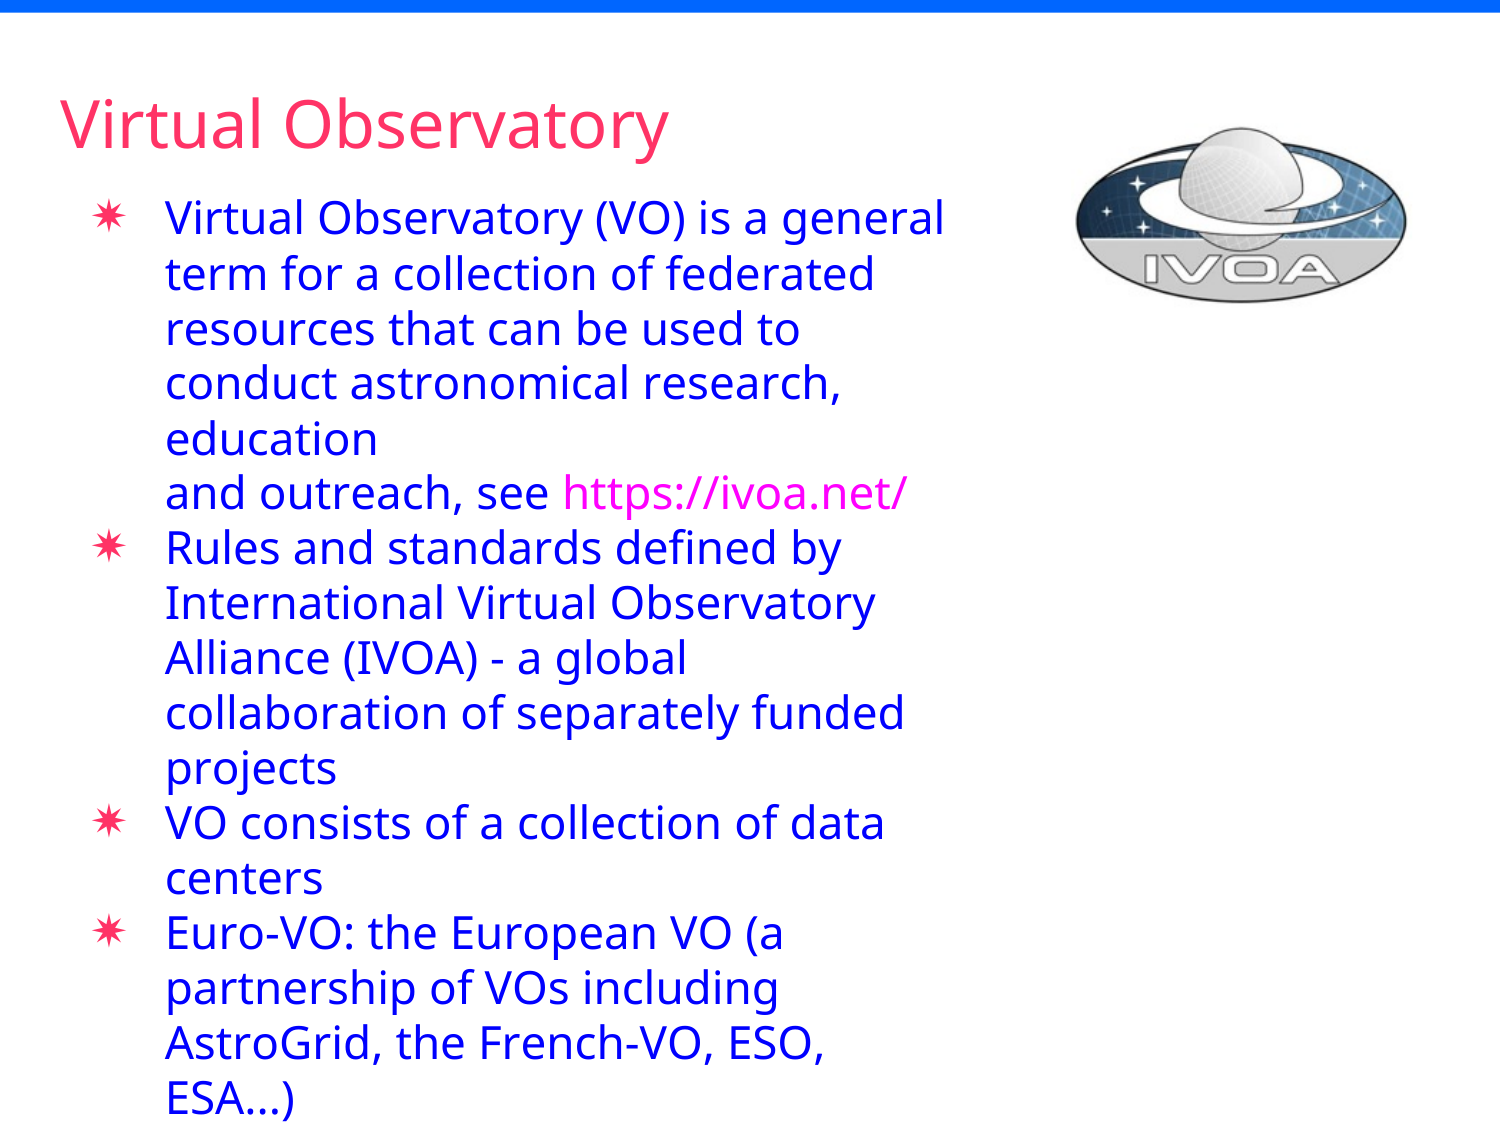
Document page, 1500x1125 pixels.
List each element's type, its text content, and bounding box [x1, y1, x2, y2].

text_box Virtual Observatory (VO) is a general term for a collection of federated resources that can be used to conduct astronomical research, education and outreach, see https://ivoa.net/ Rules and standards defined by International Virtual Observatory Alliance (IVOA) - a global collaboration of separately funded projects VO consists of a collection of data centers Euro-VO: the European VO (a partnership of VOs including AstroGrid, the French-VO, ESO, ESA...) [75, 121, 976, 1088]
picture [1050, 67, 1435, 376]
text_box Virtual Observatory [45, 75, 826, 250]
